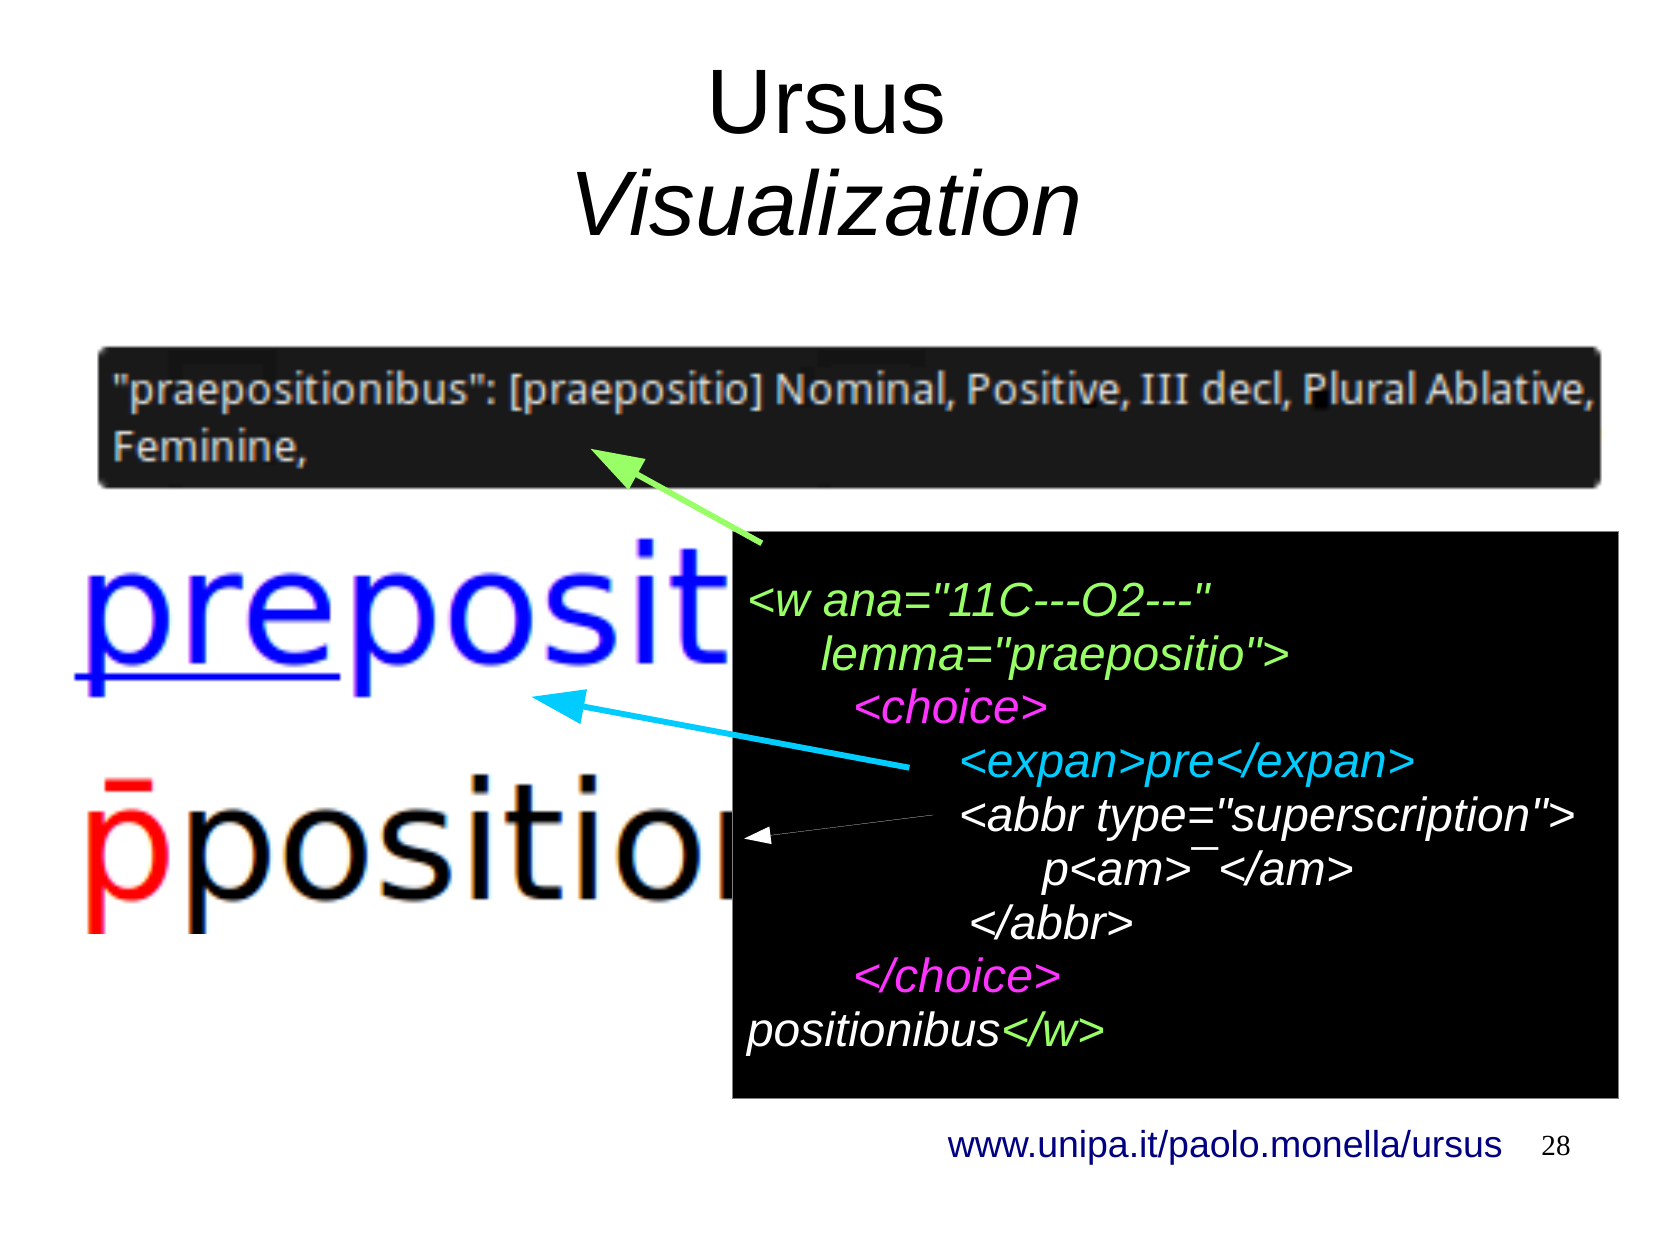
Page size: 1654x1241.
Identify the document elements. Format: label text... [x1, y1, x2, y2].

text_box www.unipa.it/paolo.monella/ursus [933, 1116, 1548, 1216]
title Ursus Visualization [82, 49, 1571, 257]
picture [59, 311, 1612, 934]
text_box <w ana="11C---O2---" lemma="praepositio"> <choice> <expan>pre</expan> <abbr type="superscription"> p<am>¯</am> </abbr> </choice> positionibus</w> [732, 531, 1619, 1099]
